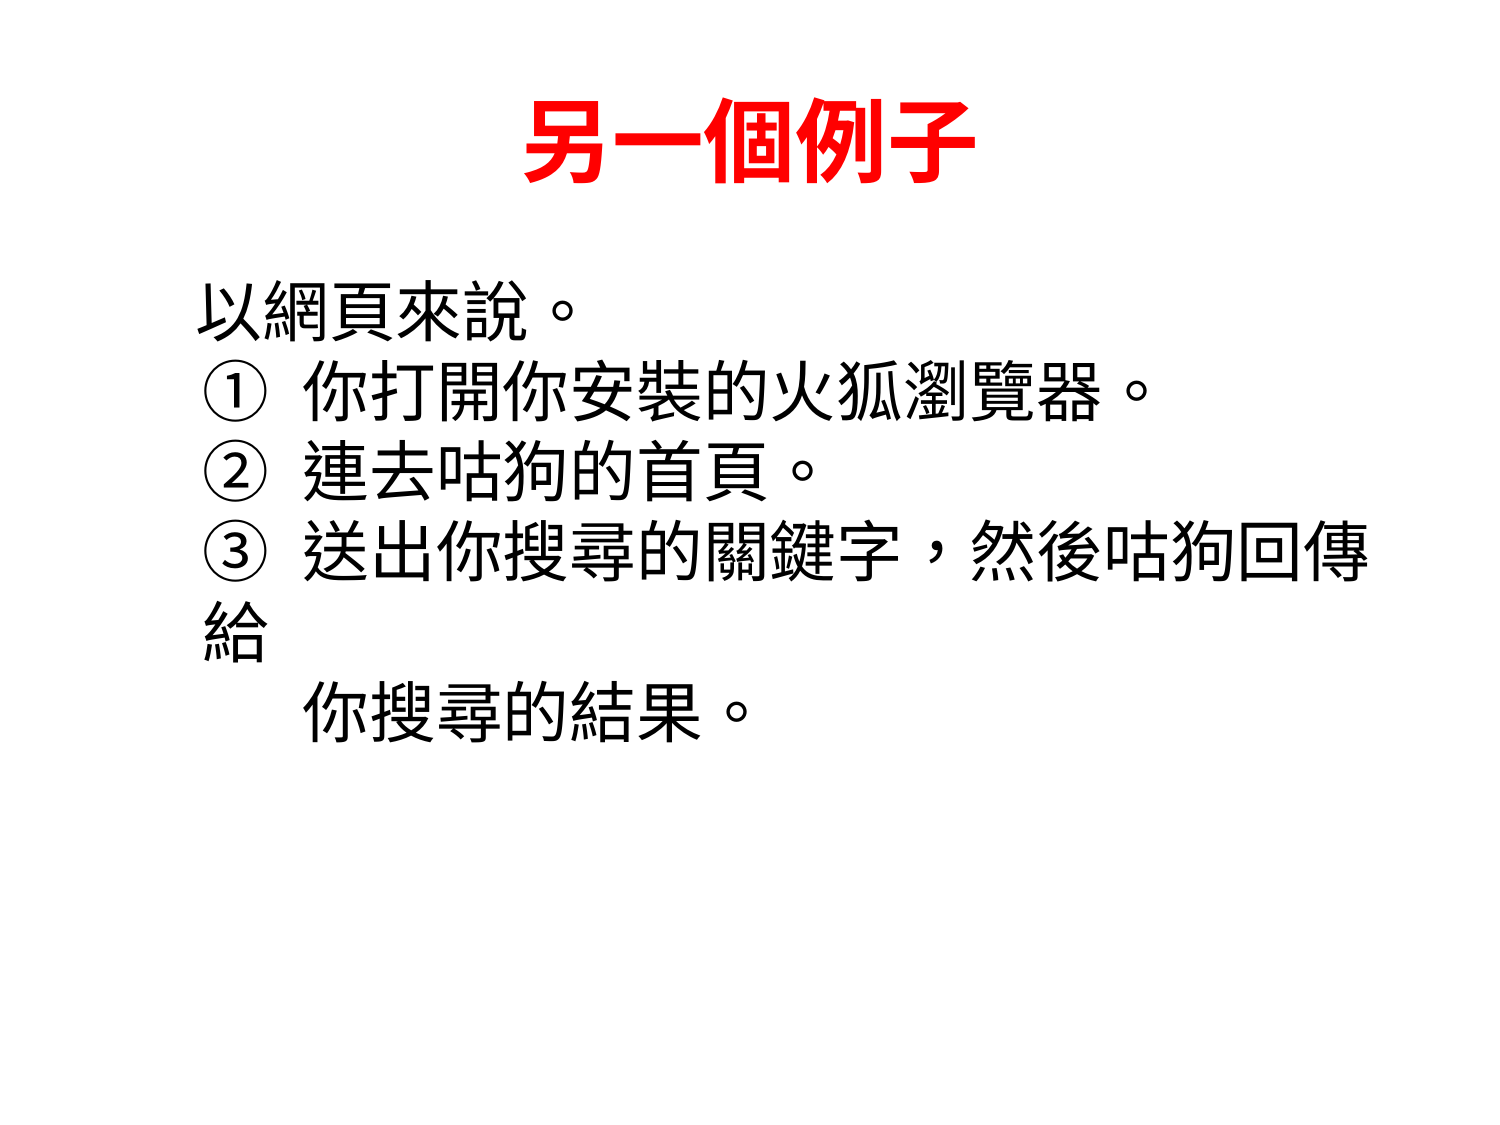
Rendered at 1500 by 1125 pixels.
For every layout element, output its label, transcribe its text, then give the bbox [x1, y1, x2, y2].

title 另一個例子 [75, 45, 1426, 233]
list 以網頁來說。 ① 你打開你安裝的火狐瀏覽器。 ② 連去咕狗的首頁。 ③ 送出你搜尋的關鍵字，然後咕狗回傳給 你搜尋的結果。 [75, 262, 1426, 1005]
